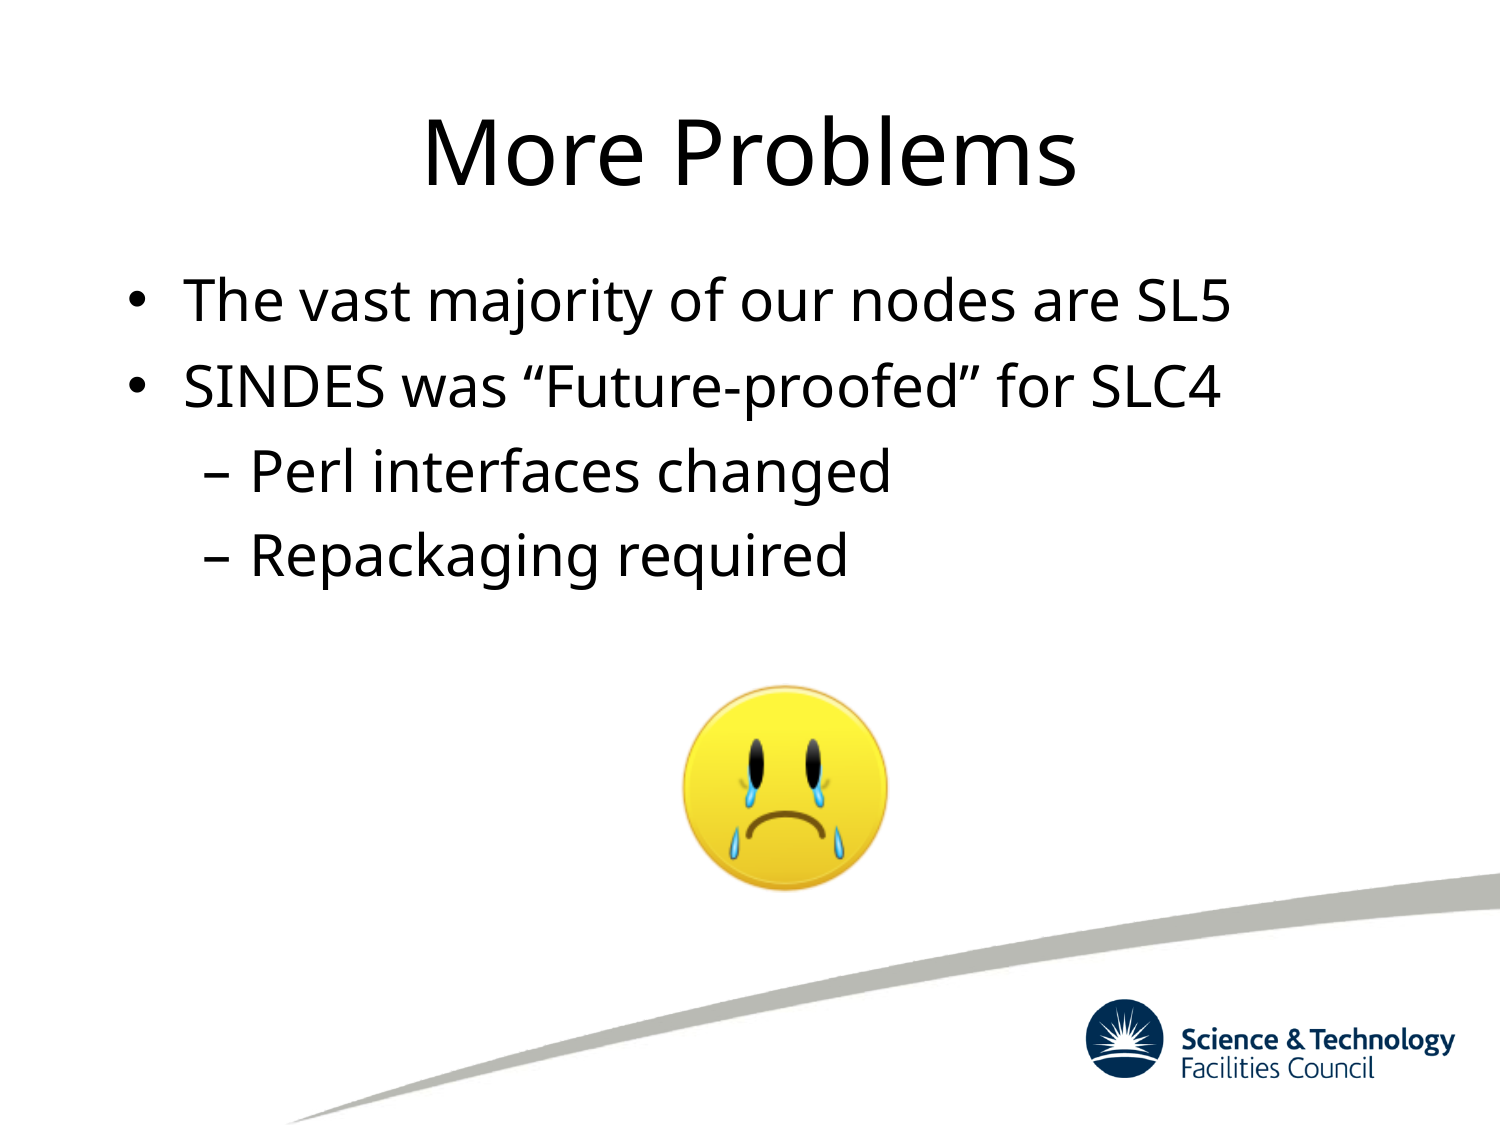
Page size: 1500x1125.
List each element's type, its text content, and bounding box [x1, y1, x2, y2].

list The vast majority of our nodes are SL5 SINDES was “Future-proofed” for SLC4 Perl interfaces changed Repackaging required [112, 255, 1388, 998]
picture [278, 872, 1500, 1125]
title More Problems [112, 30, 1388, 255]
picture [679, 679, 893, 893]
